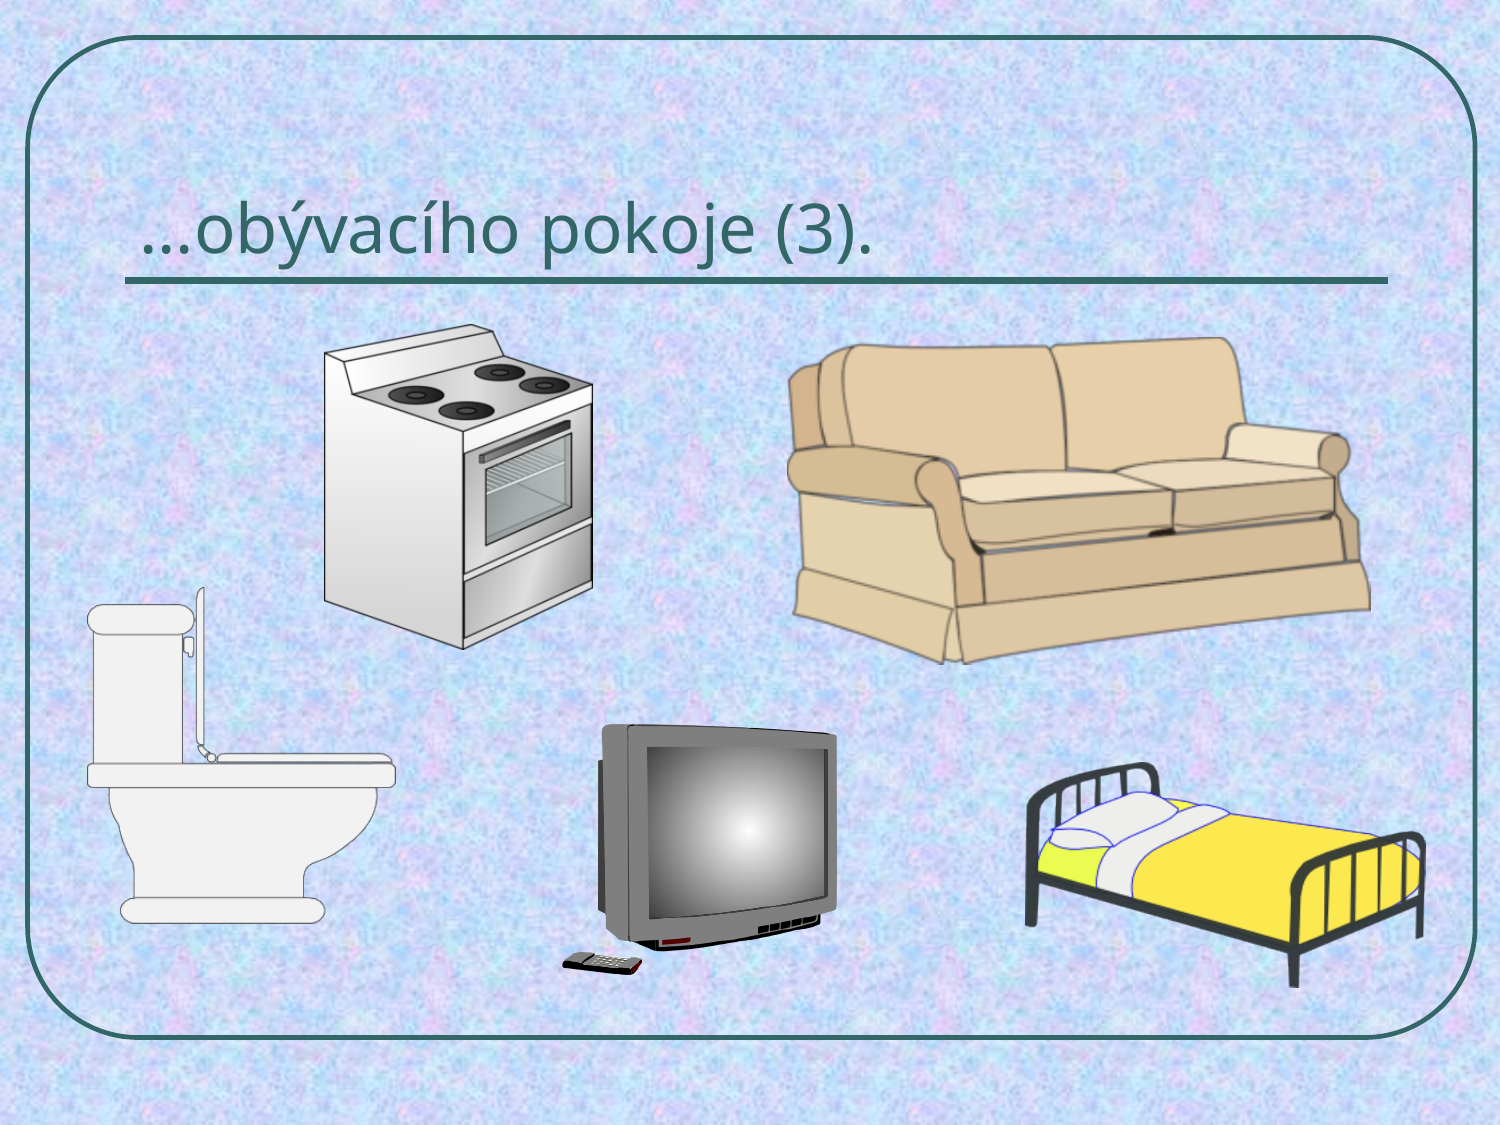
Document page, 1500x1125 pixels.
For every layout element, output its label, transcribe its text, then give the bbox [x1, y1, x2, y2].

title …obývacího pokoje (3). [125, 87, 1388, 275]
picture [0, 0, 1500, 1125]
